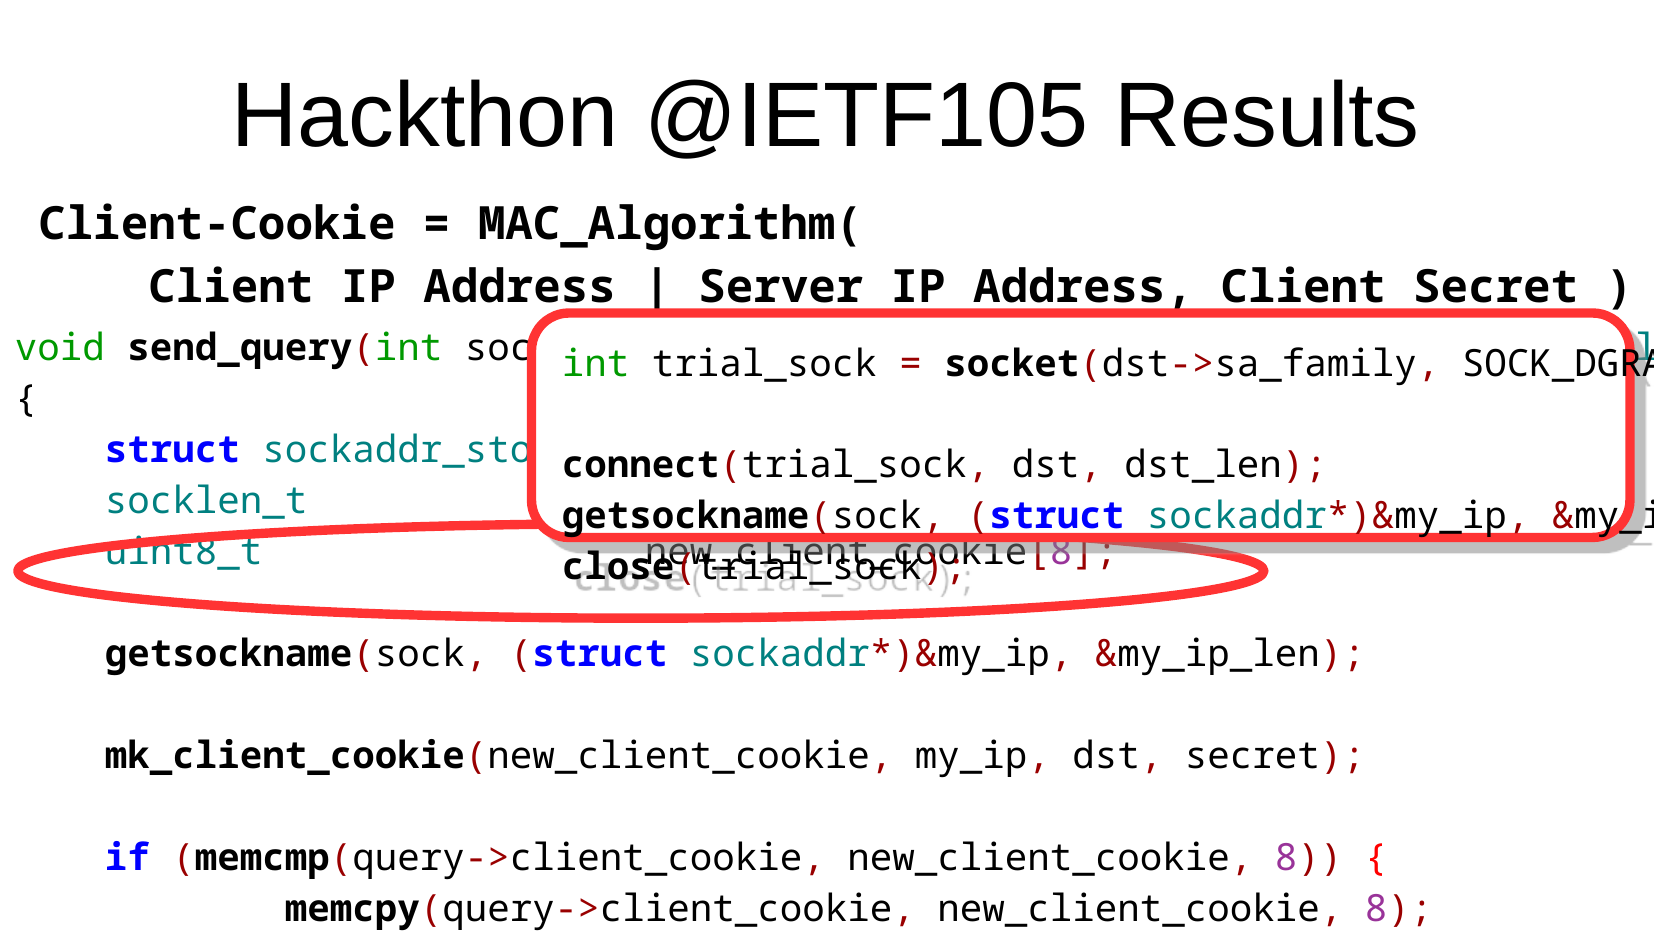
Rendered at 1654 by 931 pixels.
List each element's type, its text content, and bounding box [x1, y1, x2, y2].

title Hackthon @IETF105 Results [82, 37, 1571, 183]
text_box int trial_sock = socket(dst->sa_family, SOCK_DGRAM, 0); connect(trial_sock, dst, dst_len); getsockname(sock, (struct sockaddr*)&my_ip, &my_ip_len); close(trial_sock); [531, 312, 1630, 538]
text_box void send_query(int sock, struct pkt *query , struct sockaddr *dst, socklen_t dst_len) { struct sockaddr_storage my_ip; socklen_t my_ip_len; uint8_t new_client_cookie[8]; getsockname(sock, (struct sockaddr*)&my_ip, &my_ip_len); mk_client_cookie(new_client_cookie, my_ip, dst, secret); if (memcmp(query->client_cookie, new_client_cookie, 8)) { memcpy(query->client_cookie, new_client_cookie, 8); query->server_cookie = NULL; } sendto(sock, query->buf, query->len, 0, dst, dst_len); } [24, 529, 1257, 613]
text_box Client-Cookie = MAC_Algorithm( Client IP Address | Server IP Address, Client Secret ) [23, 183, 1654, 313]
text_box void send_query(int sock, struct pkt *query , struct sockaddr *dst, socklen_t dst_len) { struct sockaddr_storage my_ip; socklen_t my_ip_len; uint8_t new_client_cookie[8]; getsockname(sock, (struct sockaddr*)&my_ip, &my_ip_len); mk_client_cookie(new_client_cookie, my_ip, dst, secret); if (memcmp(query->client_cookie, new_client_cookie, 8)) { memcpy(query->client_cookie, new_client_cookie, 8); query->server_cookie = NULL; } sendto(sock, query->buf, query->len, 0, dst, dst_len); } [0, 312, 1365, 869]
